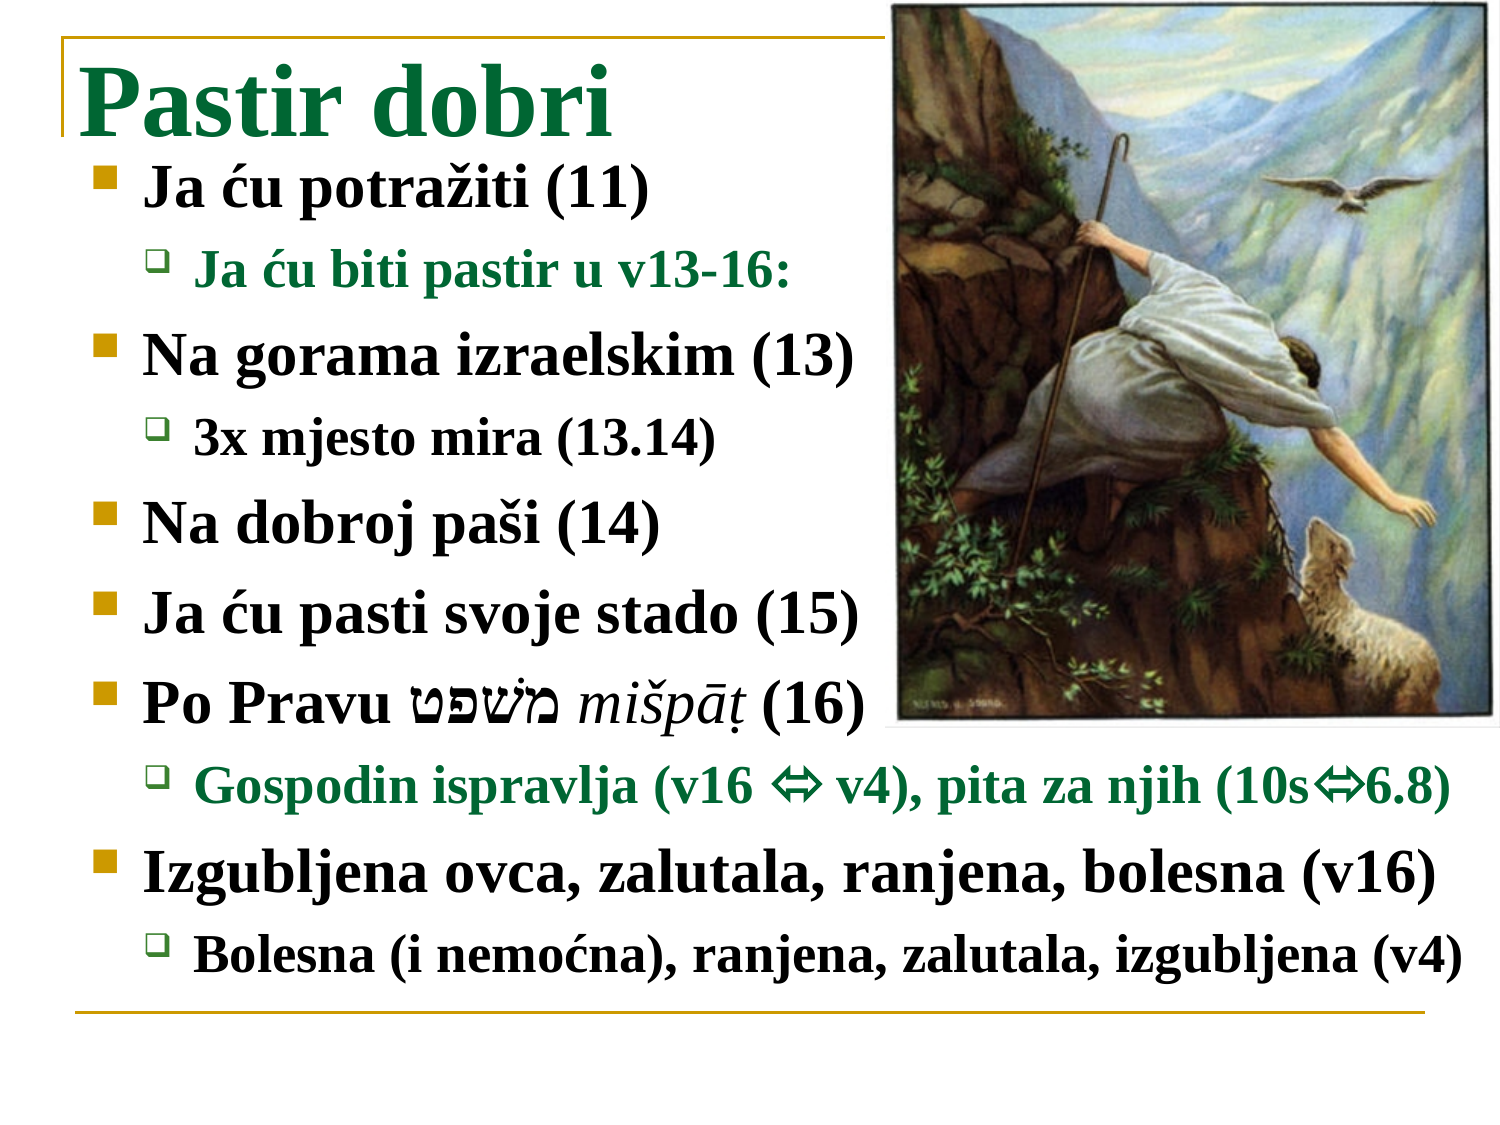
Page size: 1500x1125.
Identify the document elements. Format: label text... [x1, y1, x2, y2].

list Ja ću potražiti (11) Ja ću biti pastir u v13-16: Na gorama izraelskim (13) 3x mjesto mira (13.14) Na dobroj paši (14) Ja ću pasti svoje stado (15) Po Pravu משׁפט mišpāṭ (16) Gospodin ispravlja (v16  v4), pita za njih (10s6.8) Izgubljena ovca, zalutala, ranjena, bolesna (v16) Bolesna (i nemoćna), ranjena, zalutala, izgubljena (v4) [75, 137, 1500, 1006]
title Pastir dobri [63, 25, 885, 213]
picture [885, 0, 1500, 728]
